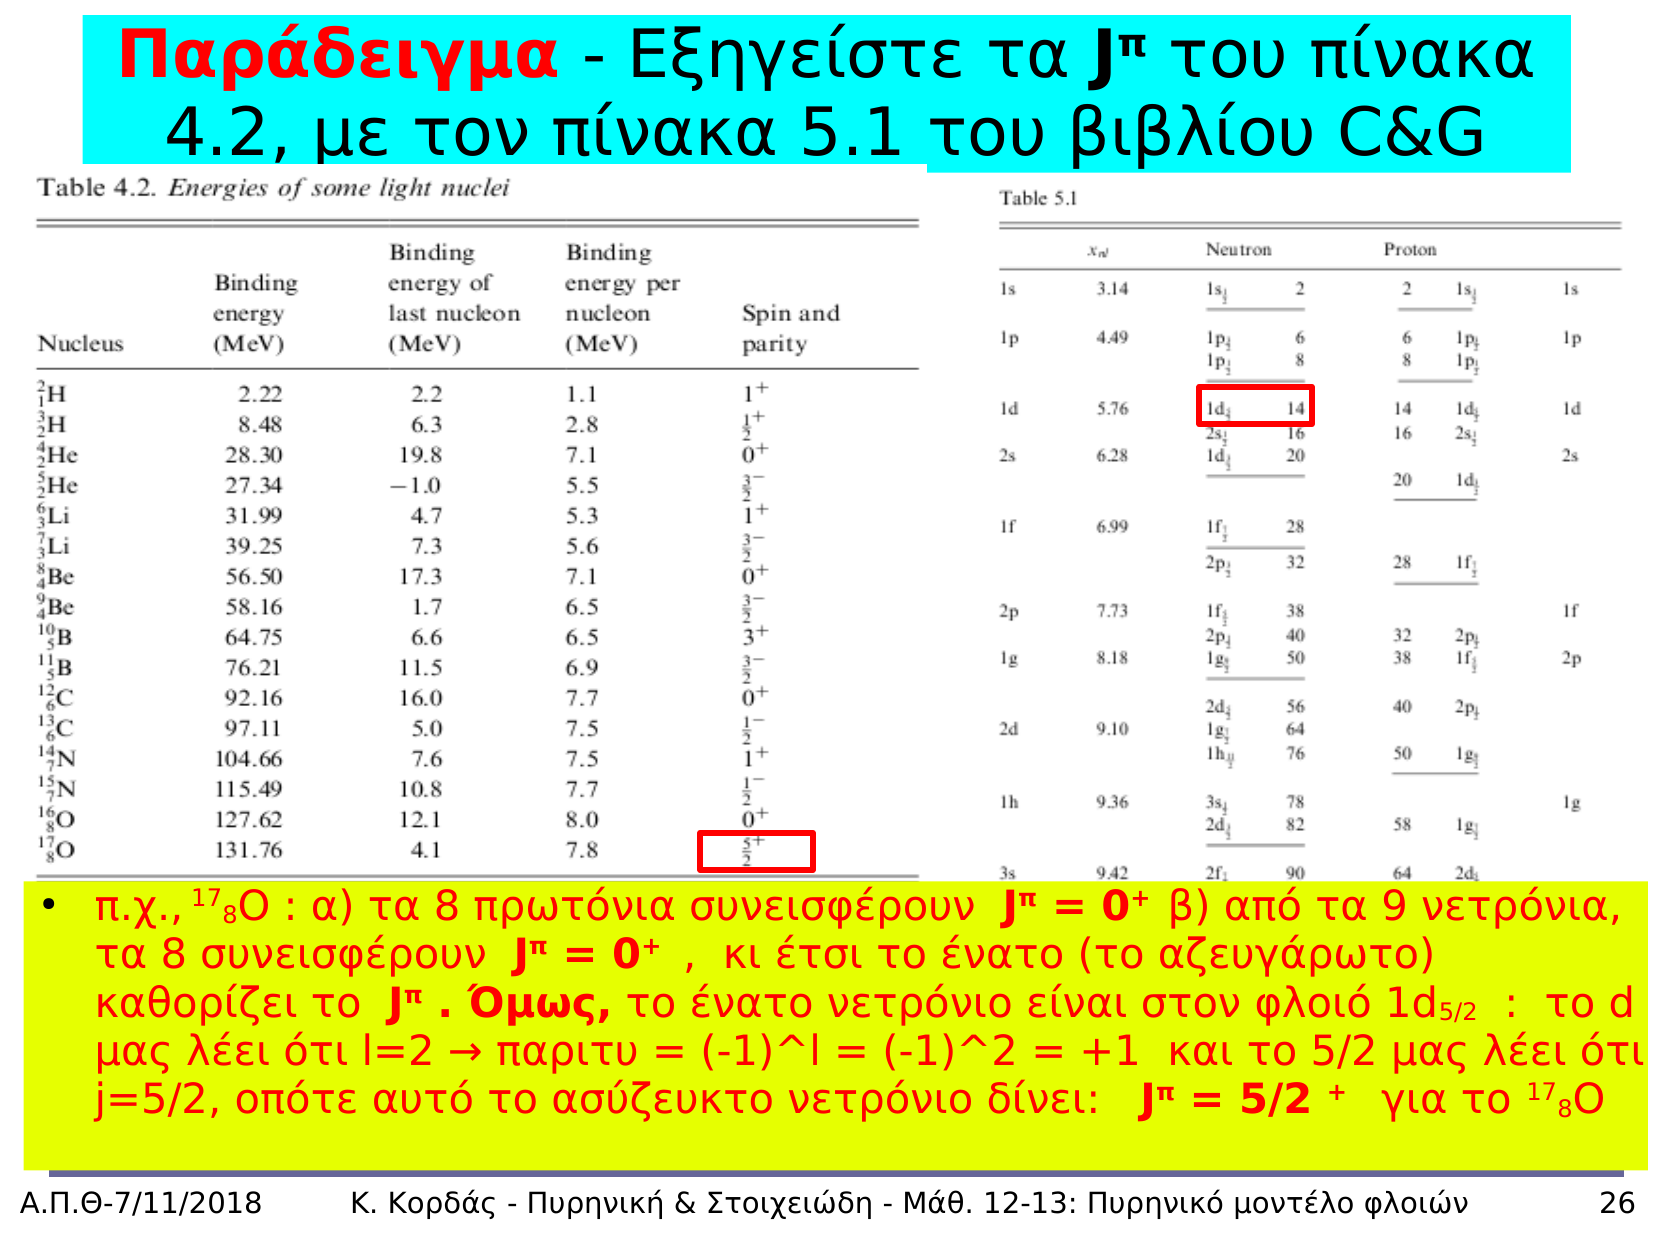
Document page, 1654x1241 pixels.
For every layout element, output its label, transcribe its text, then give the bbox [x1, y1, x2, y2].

title Παράδειγμα - Εξηγείστε τα Jπ του πίνακα 4.2, με τον πίνακα 5.1 του βιβλίου C&G [82, 15, 1571, 173]
picture [24, 164, 927, 881]
picture [996, 179, 1630, 881]
text_box π.χ., 178Ο : α) τα 8 πρωτόνια συνεισφέρουν Jπ = 0+ β) από τα 9 νετρόνια, τα 8 συνεισφέρουν Jπ = 0+ , κι έτσι το ένατο (το αζευγάρωτο) καθορίζει το Jπ . Όμως, το ένατο νετρόνιο είναι στον φλοιό 1d5/2 : το d μας λέει ότι l=2 → παριτυ = (-1)^l = (-1)^2 = +1 και το 5/2 μας λέει ότι j=5/2, οπότε αυτό το ασύζευκτο νετρόνιο δίνει: Jπ = 5/2 + για το 178Ο [23, 881, 1648, 1171]
